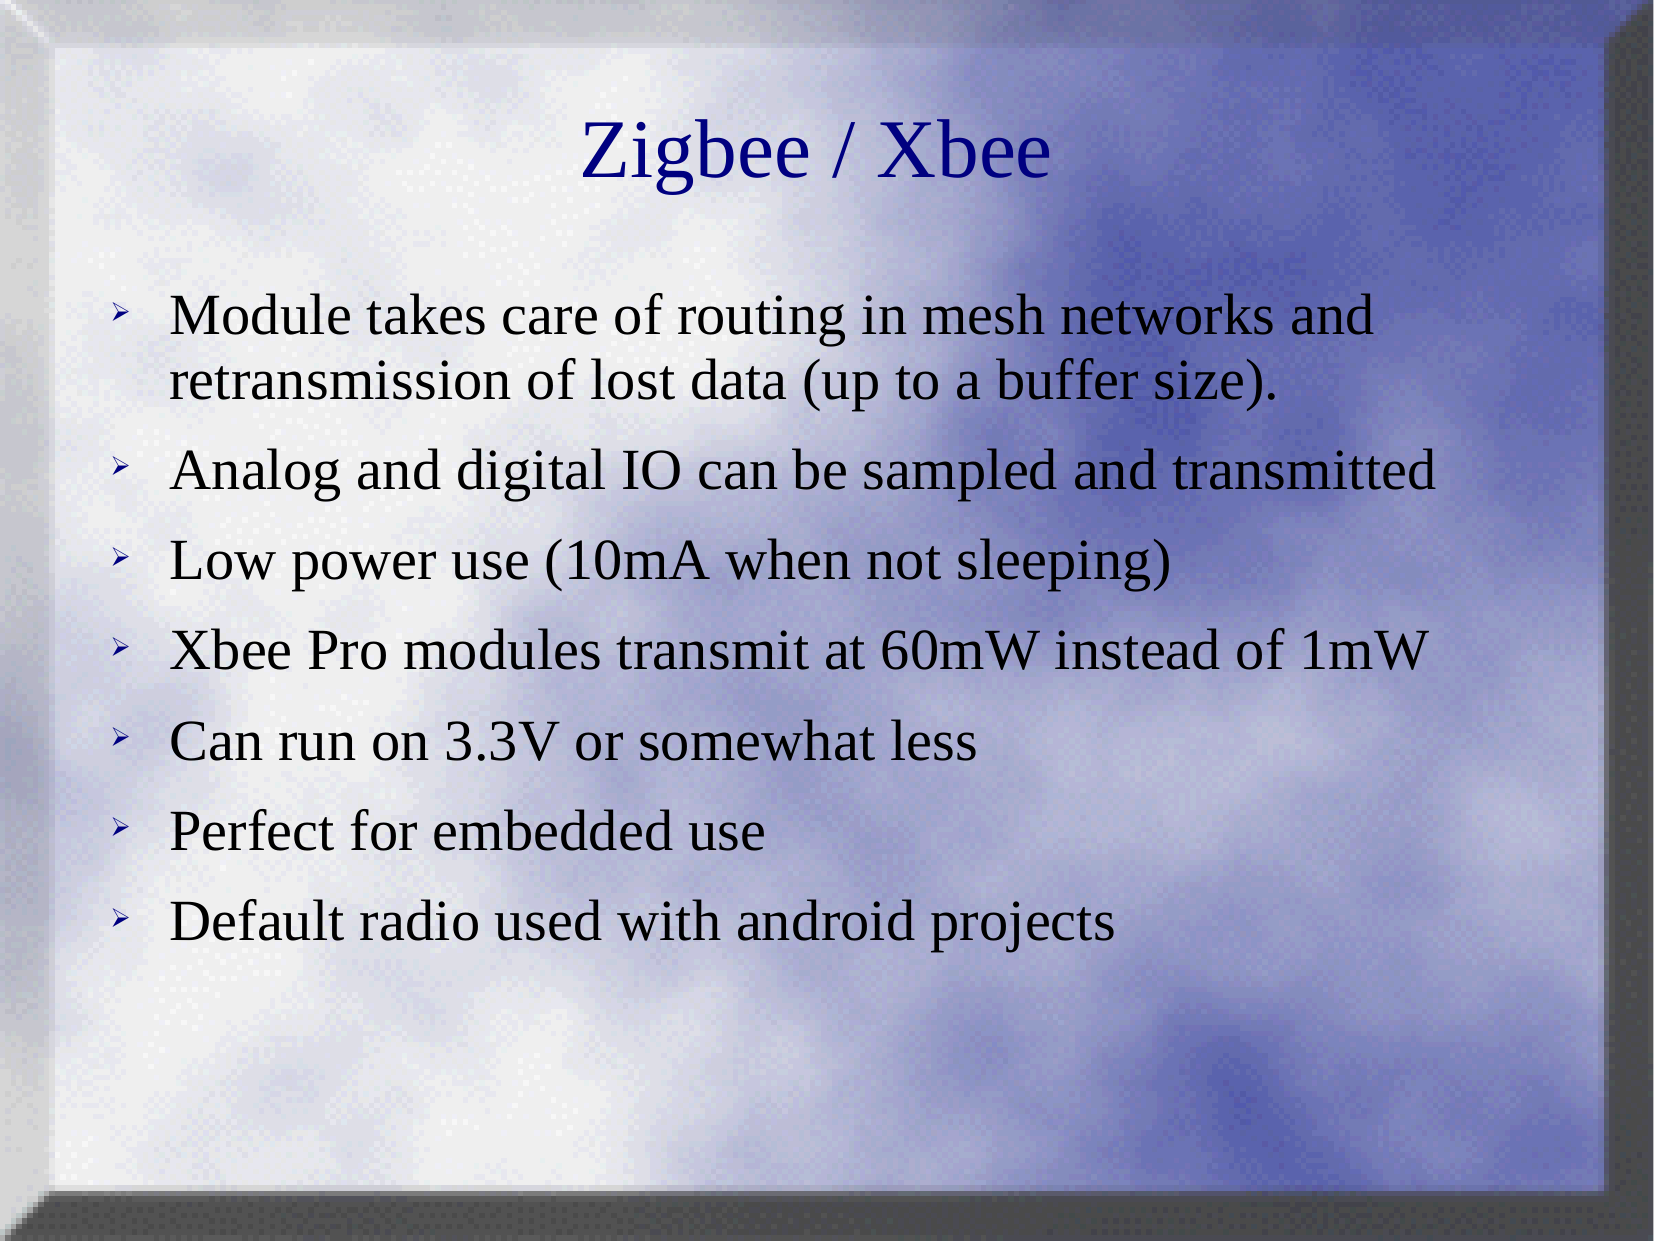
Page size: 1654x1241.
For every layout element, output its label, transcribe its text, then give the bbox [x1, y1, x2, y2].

list Module takes care of routing in mesh networks and retransmission of lost data (up to a buffer size). Analog and digital IO can be sampled and transmitted Low power use (10mA when not sleeping) Xbee Pro modules transmit at 60mW instead of 1mW Can run on 3.3V or somewhat less Perfect for embedded use Default radio used with android projects [110, 282, 1523, 1088]
title Zigbee / Xbee [197, 96, 1436, 203]
picture [0, 0, 1654, 1241]
